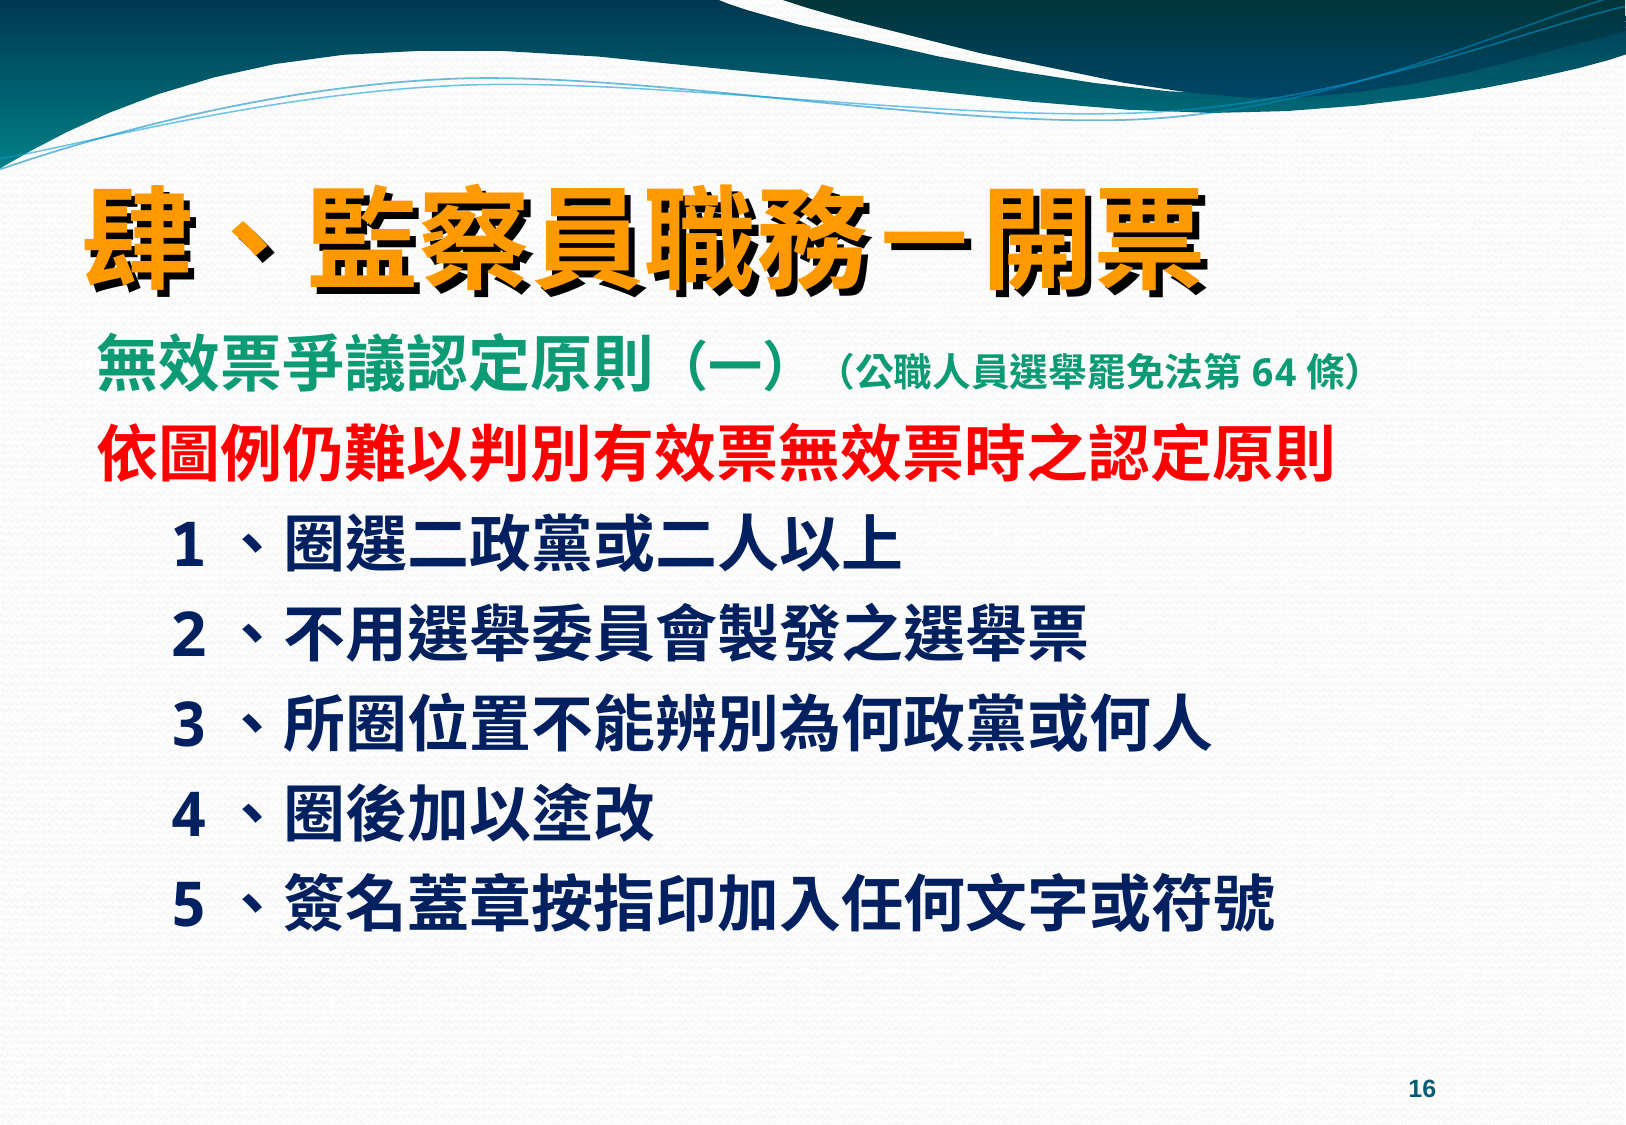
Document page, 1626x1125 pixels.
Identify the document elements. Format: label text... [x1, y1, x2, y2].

text_box [1408, 1042, 1544, 1103]
list 無效票爭議認定原則（一）（公職人員選舉罷免法第64條） 依圖例仍難以判別有效票無效票時之認定原則 1、圈選二政黨或二人以上 2、不用選舉委員會製發之選舉票 3、所圈位置不能辨別為何政黨或何人 4、圈後加以塗改 5、簽名蓋章按指印加入任何文字或符號 [81, 317, 1544, 1038]
title 肆、監察員職務－開票 [81, 115, 1544, 304]
